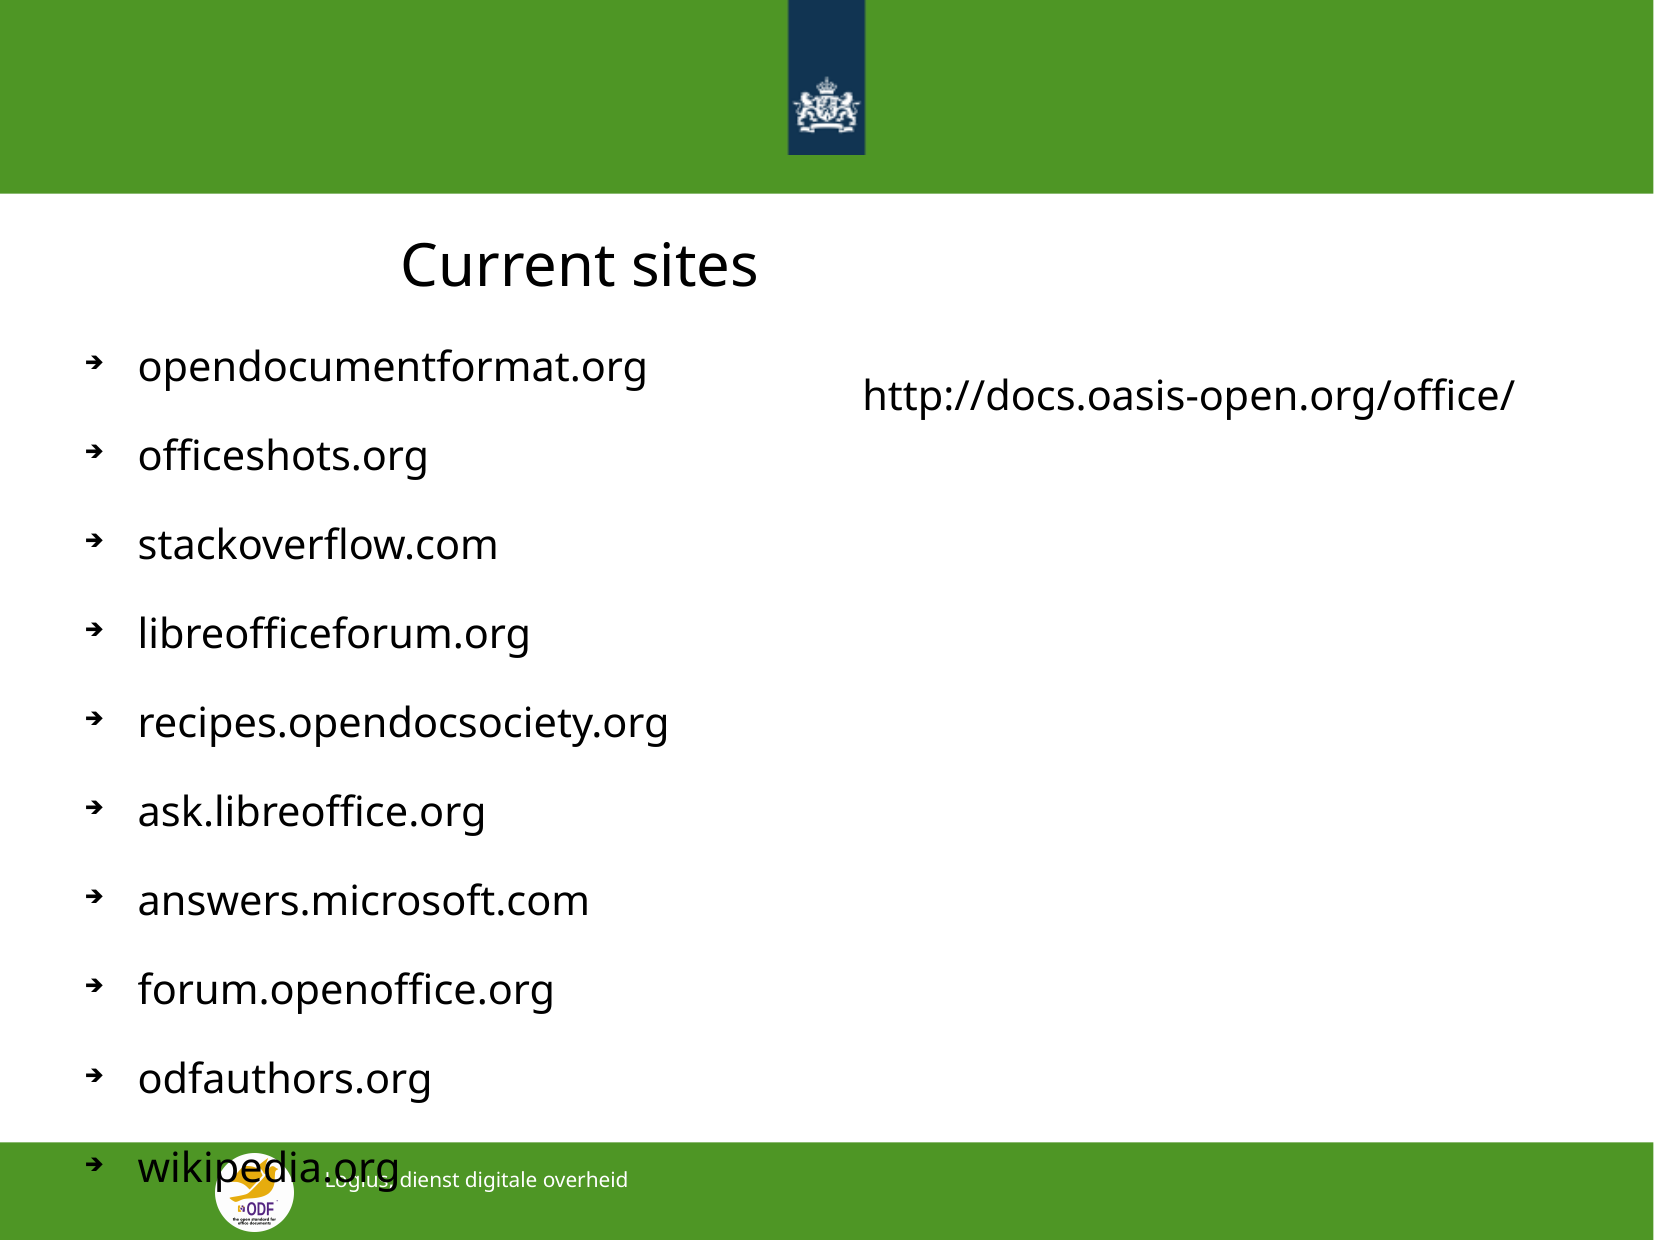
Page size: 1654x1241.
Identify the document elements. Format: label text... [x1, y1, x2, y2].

list opendocumentformat.org officeshots.org stackoverflow.com libreofficeforum.org recipes.opendocsociety.org ask.libreoffice.org answers.microsoft.com forum.openoffice.org odfauthors.org wikipedia.org [66, 337, 1488, 1110]
text_box http://docs.oasis-open.org/office/ [791, 366, 1654, 430]
picture [215, 1153, 294, 1232]
title Current sites [400, 211, 1152, 315]
picture [268, 1162, 280, 1179]
picture [0, 0, 1654, 155]
